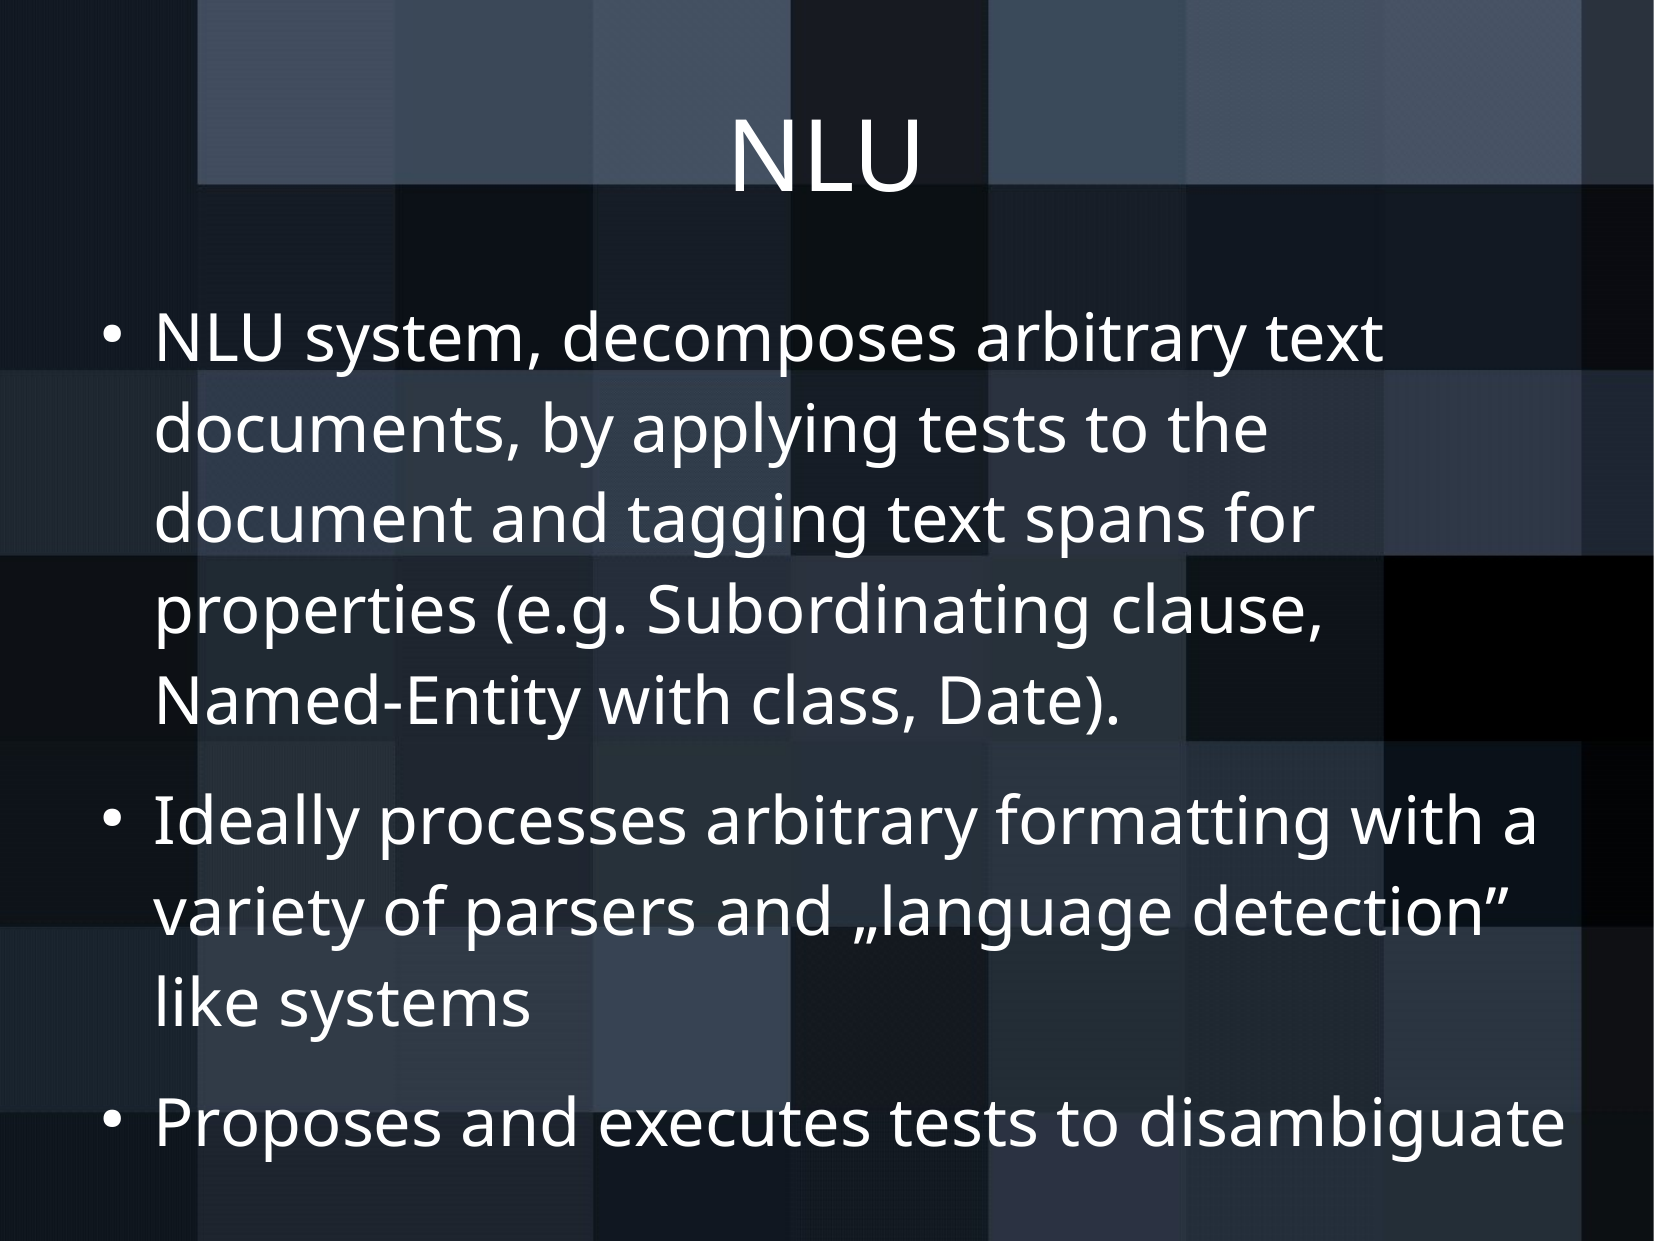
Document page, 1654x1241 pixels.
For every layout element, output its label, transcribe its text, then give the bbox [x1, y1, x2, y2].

title NLU [82, 56, 1571, 250]
picture [0, 0, 1654, 1241]
list NLU system, decomposes arbitrary text documents, by applying tests to the document and tagging text spans for properties (e.g. Subordinating clause, Named-Entity with class, Date). Ideally processes arbitrary formatting with a variety of parsers and „language detection” like systems Proposes and executes tests to disambiguate [82, 290, 1571, 1160]
